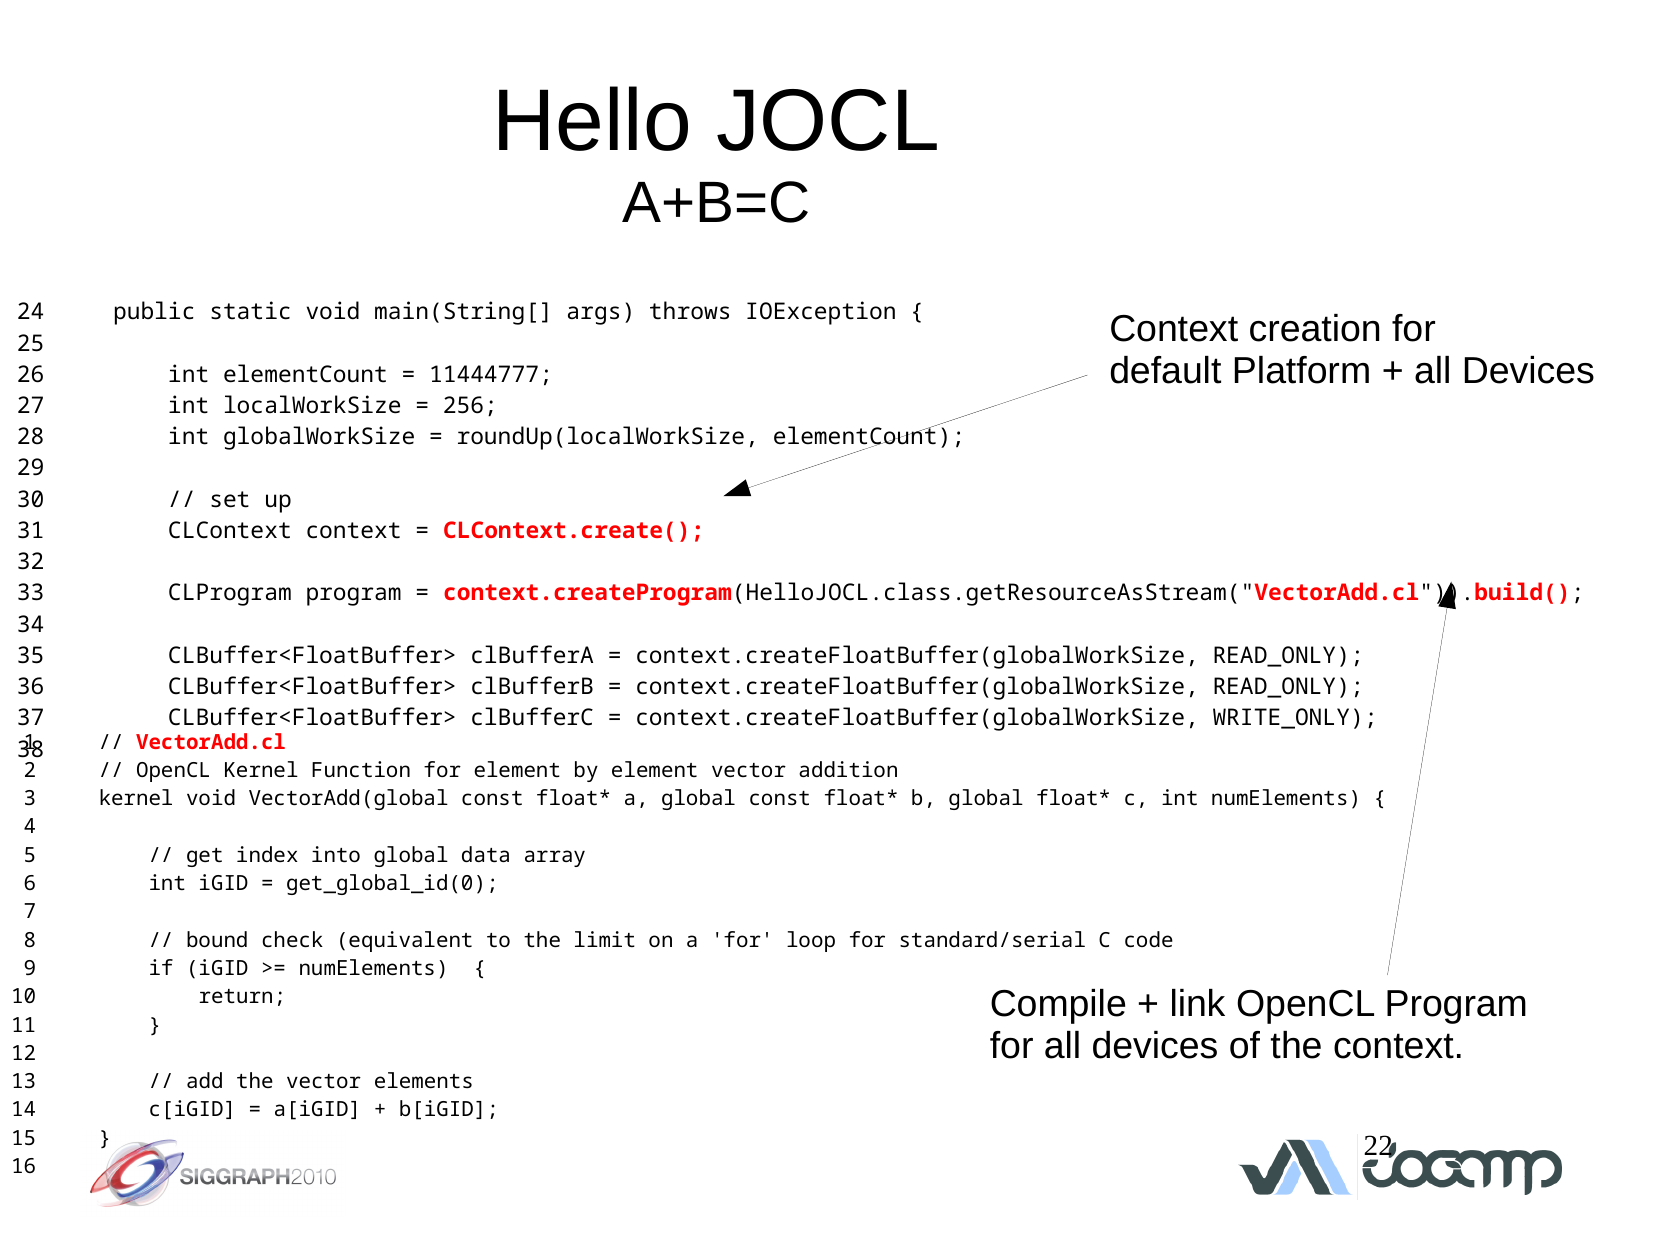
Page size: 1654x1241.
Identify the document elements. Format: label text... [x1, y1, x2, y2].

picture [1237, 1134, 1562, 1200]
text_box Compile + link OpenCL Program for all devices of the context. [975, 975, 1554, 1074]
title Hello JOCL A+B=C [82, 56, 1351, 250]
picture [82, 1147, 346, 1217]
text_box 1 // VectorAdd.cl 2 // OpenCL Kernel Function for element by element vector addition 3 kernel void VectorAdd(global const float* a, global const float* b, global float* c, int numElements) { 4 5 // get index into global data array 6 int iGID = get_global_id(0); 7 8 // bound check (equivalent to the limit on a 'for' loop for standard/serial C code 9 if (iGID >= numElements) { 10 return; 11 } 12 13 // add the vector elements 14 c[iGID] = a[iGID] + b[iGID]; 15 } 16 [0, 719, 1401, 1147]
text_box Context creation for default Platform + all Devices [1094, 300, 1611, 399]
text_box 24 public static void main(String[] args) throws IOException { 25 26 int elementCount = 11444777; 27 int localWorkSize = 256; 28 int globalWorkSize = roundUp(localWorkSize, elementCount); 29 30 // set up 31 CLContext context = CLContext.create(); 32 33 CLProgram program = context.createProgram(HelloJOCL.class.getResourceAsStream("VectorAdd.cl")).build(); 34 35 CLBuffer<FloatBuffer> clBufferA = context.createFloatBuffer(globalWorkSize, READ_ONLY); 36 CLBuffer<FloatBuffer> clBufferB = context.createFloatBuffer(globalWorkSize, READ_ONLY); 37 CLBuffer<FloatBuffer> clBufferC = context.createFloatBuffer(globalWorkSize, WRITE_ONLY); 38 [2, 287, 1653, 729]
